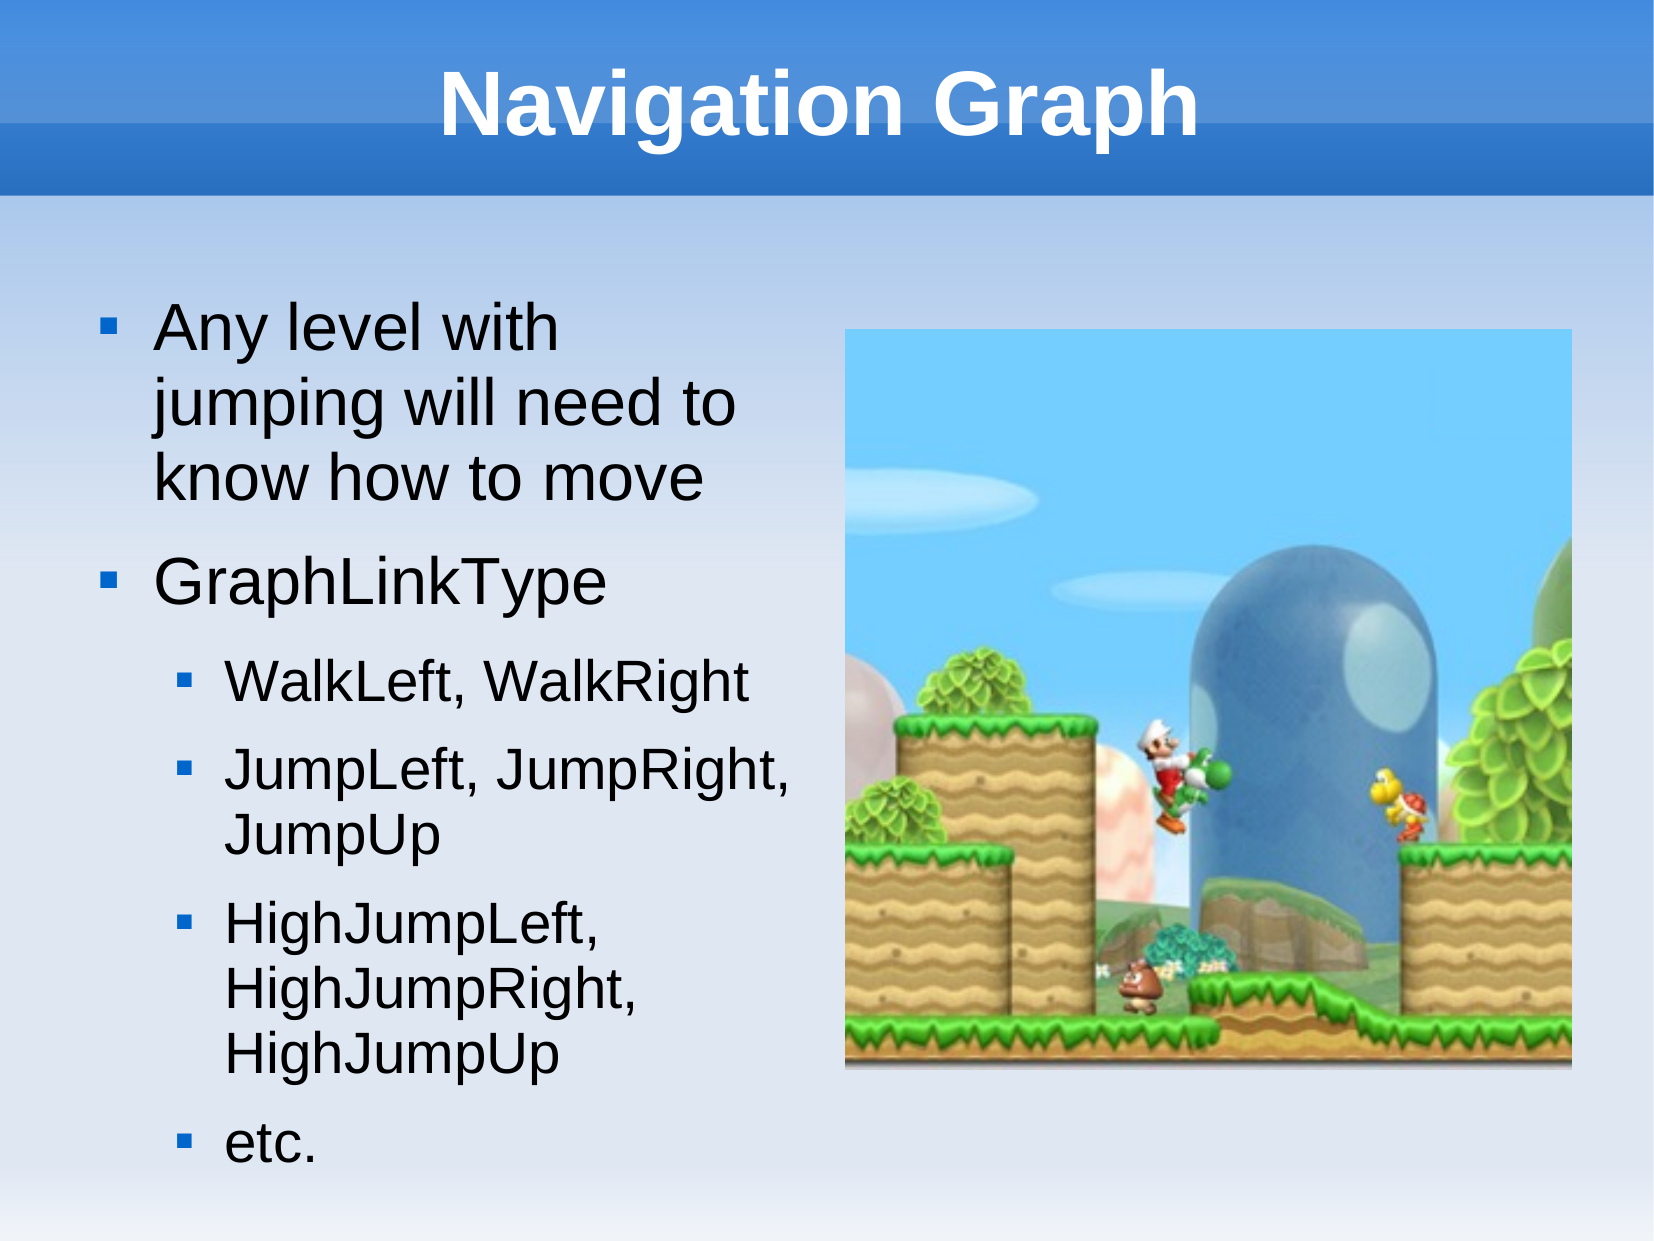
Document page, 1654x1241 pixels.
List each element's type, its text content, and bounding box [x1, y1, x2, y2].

picture [0, 0, 1654, 1241]
title Navigation Graph [76, 0, 1565, 208]
list Any level with jumping will need to know how to move GraphLinkType WalkLeft, WalkRight JumpLeft, JumpRight, JumpUp HighJumpLeft, HighJumpRight, HighJumpUp etc. [82, 290, 809, 1177]
